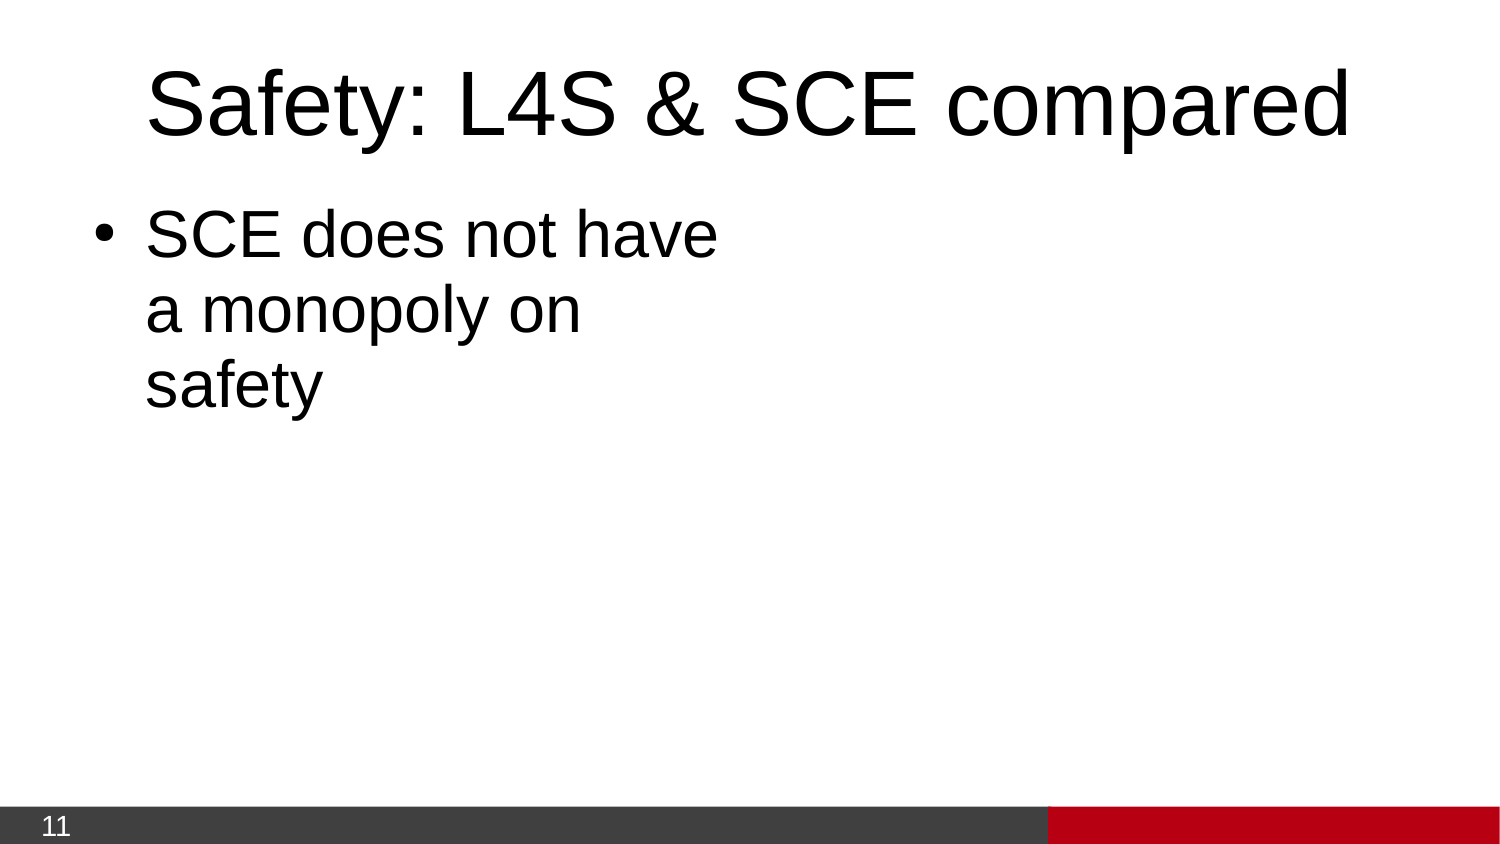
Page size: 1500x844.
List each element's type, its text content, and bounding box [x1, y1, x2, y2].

list SCE does not have a monopoly on safety [75, 197, 734, 687]
title Safety: L4S & SCE compared [75, 33, 1425, 175]
